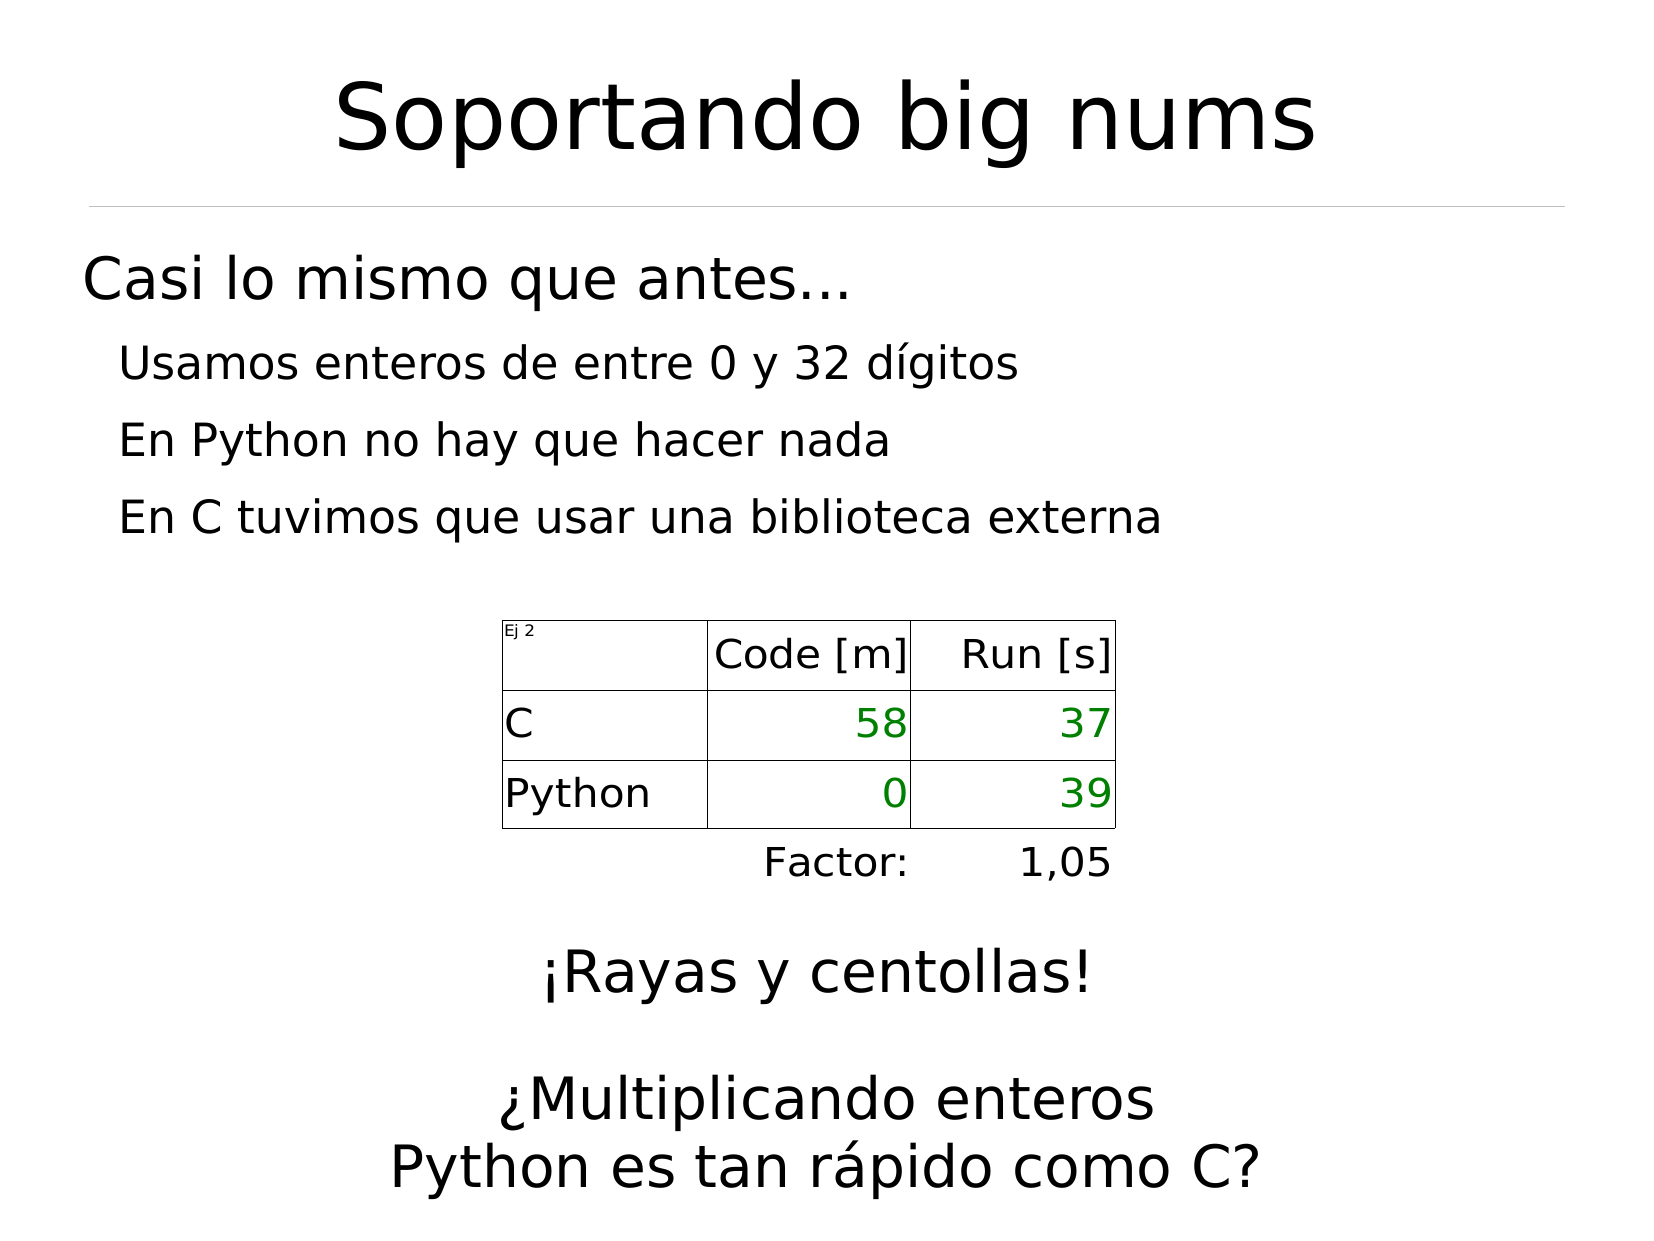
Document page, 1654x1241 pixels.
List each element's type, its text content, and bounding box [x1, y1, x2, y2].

title Soportando big nums [88, 29, 1565, 206]
chart [501, 620, 1531, 901]
subtitle Casi lo mismo que antes... Usamos enteros de entre 0 y 32 dígitos En Python no hay que hacer nada En C tuvimos que usar una biblioteca externa ¡Rayas y centollas! ¿Multiplicando enteros Python es tan rápido como C? [82, 206, 1571, 1241]
